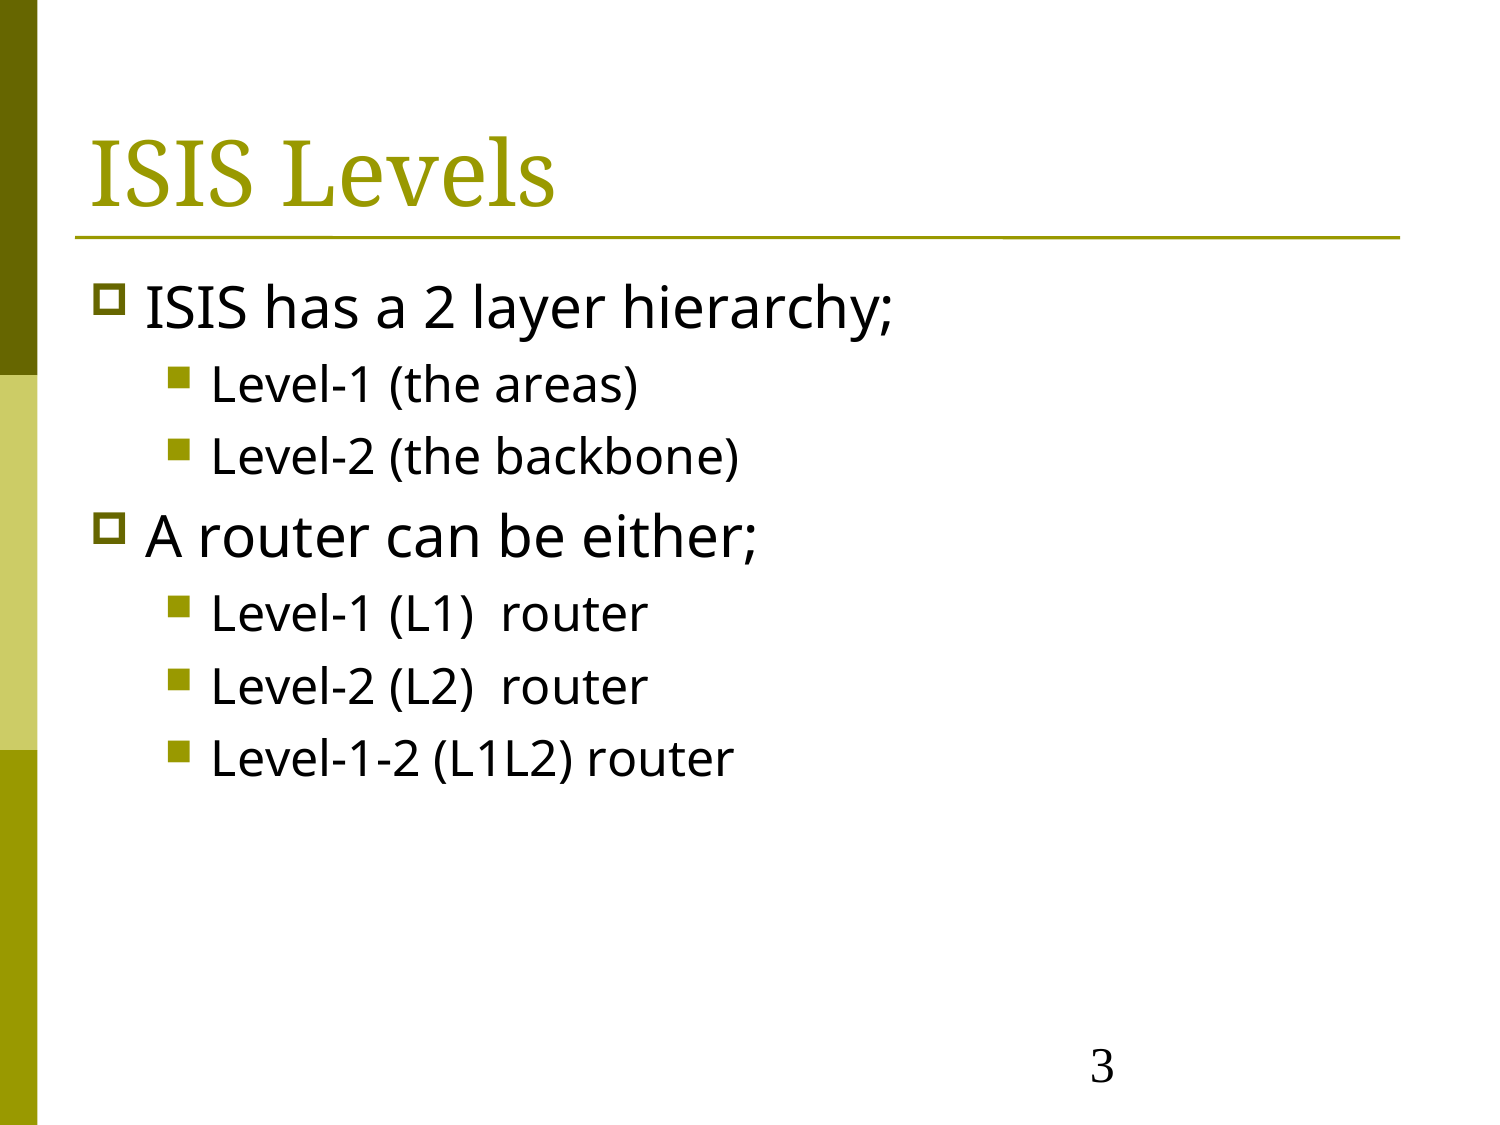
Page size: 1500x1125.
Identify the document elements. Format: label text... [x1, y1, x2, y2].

list ISIS has a 2 layer hierarchy; Level-1 (the areas) Level-2 (the backbone) A router can be either; Level-1 (L1) router Level-2 (L2) router Level-1-2 (L1L2) router [75, 262, 1426, 1006]
title ISIS Levels [75, 45, 1426, 233]
text_box <number> [1074, 1025, 1425, 1101]
